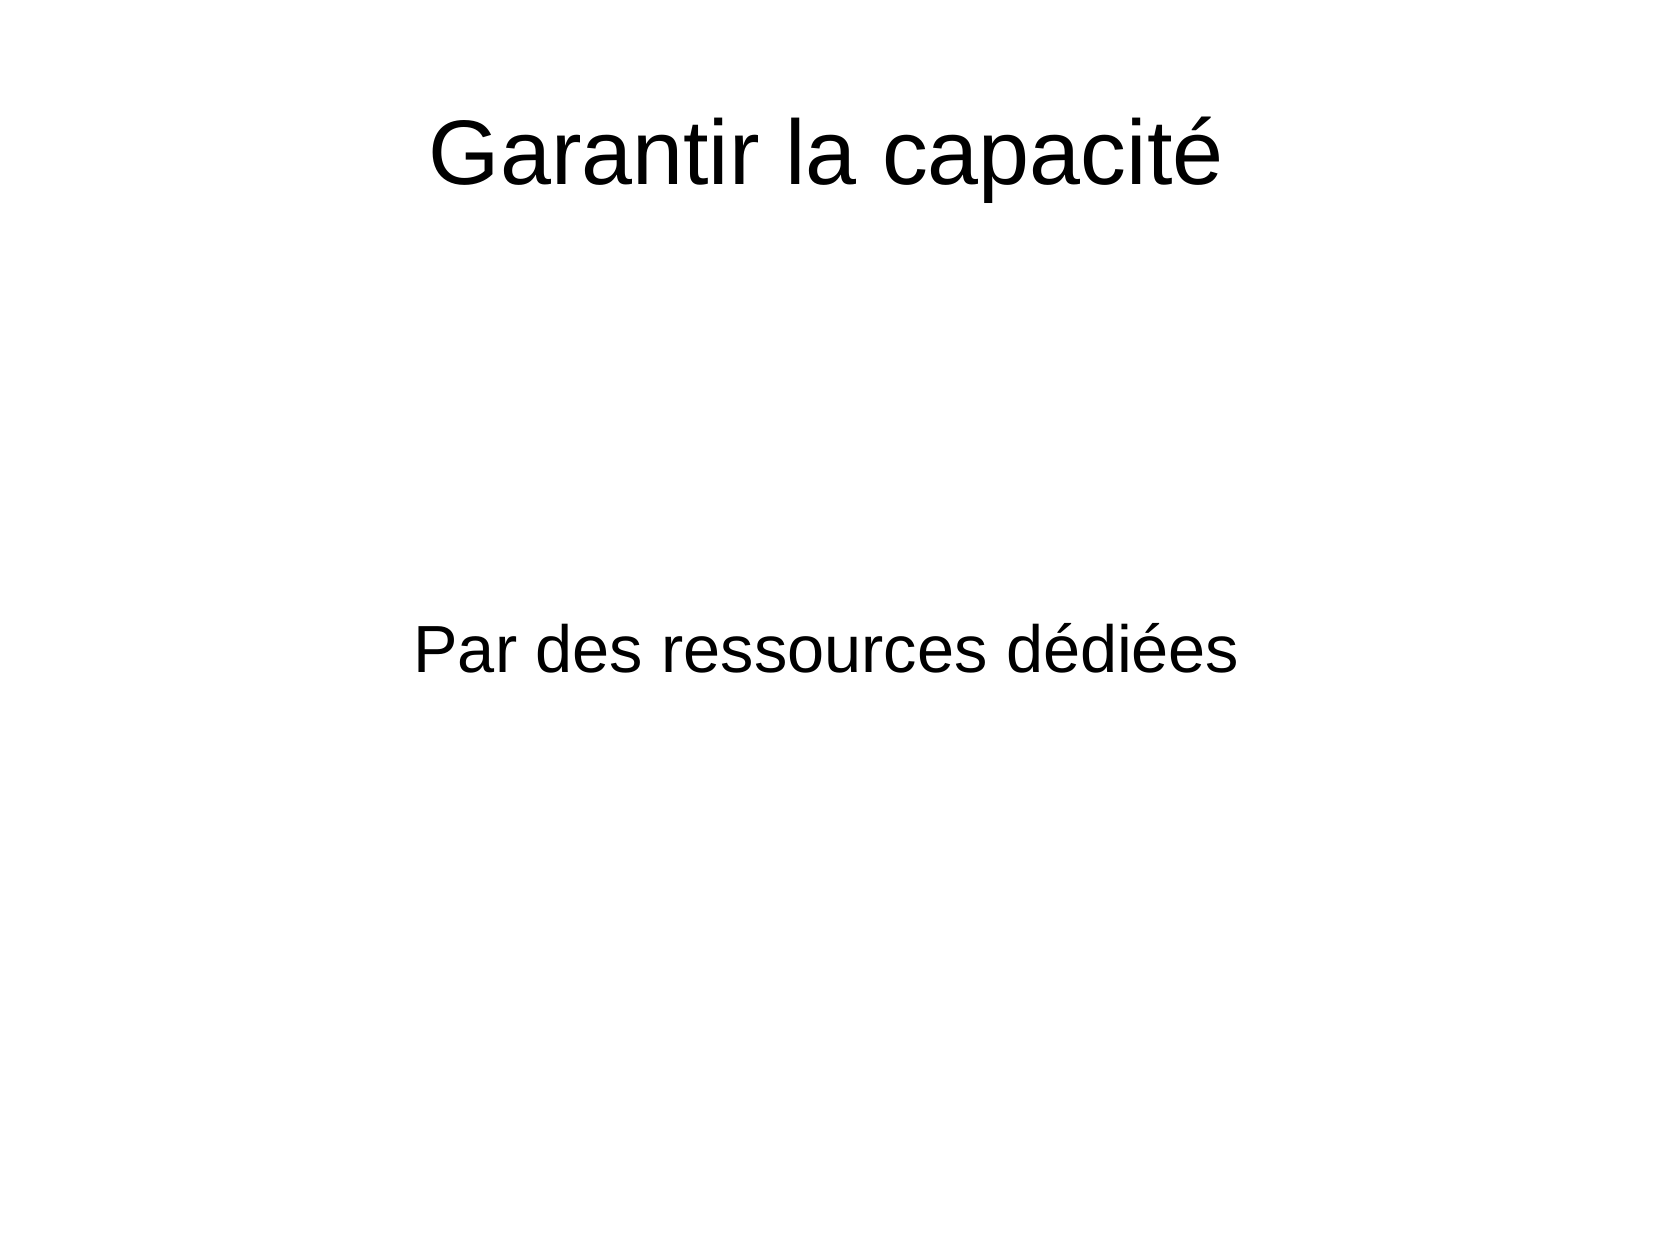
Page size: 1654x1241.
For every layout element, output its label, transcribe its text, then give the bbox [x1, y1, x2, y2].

title Garantir la capacité [82, 49, 1571, 257]
subtitle Par des ressources dédiées [82, 290, 1571, 1010]
